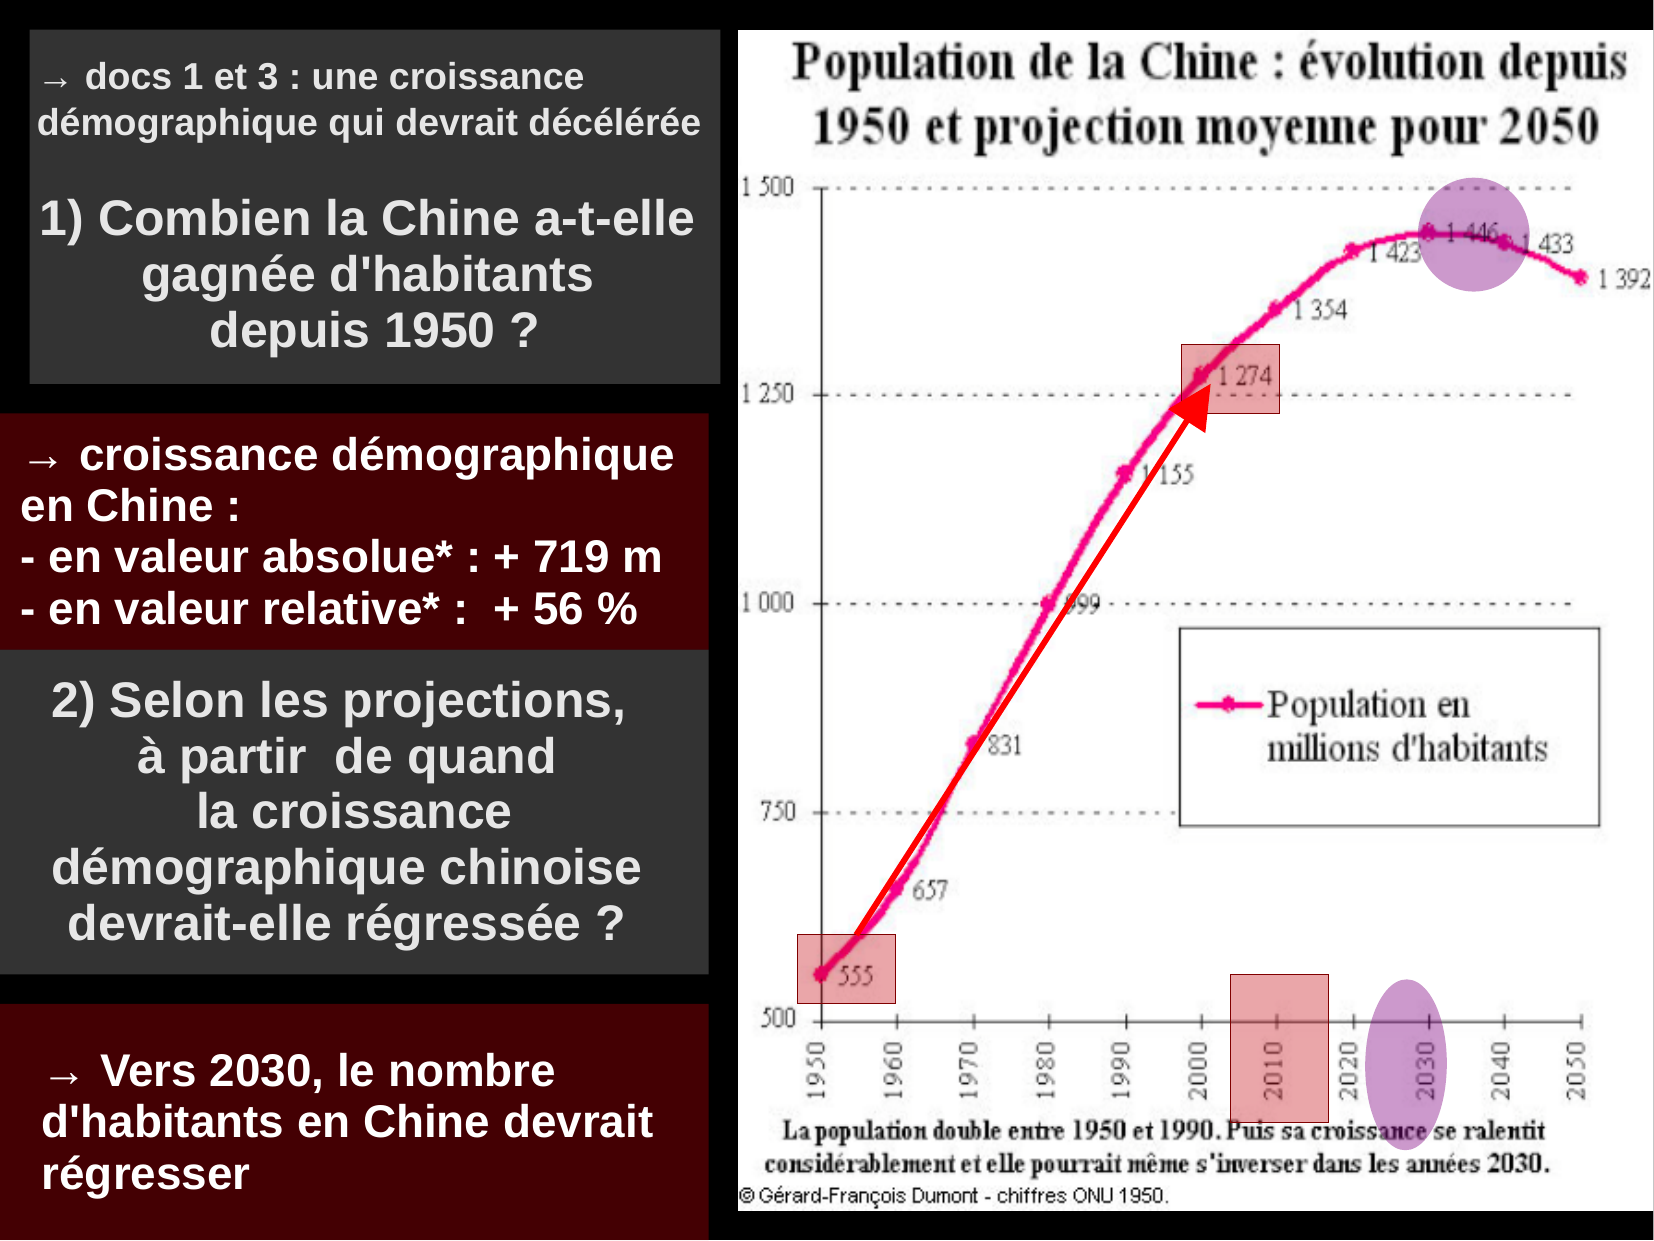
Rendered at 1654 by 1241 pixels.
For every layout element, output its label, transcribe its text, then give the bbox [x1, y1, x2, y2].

text_box [797, 934, 896, 1004]
text_box → docs 1 et 3 : une croissance démographique qui devrait décélérée 1) Combien la Chine a-t-elle gagnée d'habitants depuis 1950 ? [29, 29, 721, 384]
text_box 2) Selon les projections, à partir de quand la croissance démographique chinoise devrait-elle régressée ? [0, 650, 709, 975]
text_box → croissance démographique en Chine : - en valeur absolue* : + 719 m - en valeur relative* : + 56 % [0, 413, 709, 650]
text_box [1230, 974, 1329, 1123]
text_box [1365, 979, 1447, 1151]
text_box → Vers 2030, le nombre d'habitants en Chine devrait régresser [0, 1003, 709, 1241]
text_box [1181, 344, 1280, 414]
text_box [1417, 177, 1530, 292]
picture [738, 30, 1654, 1211]
